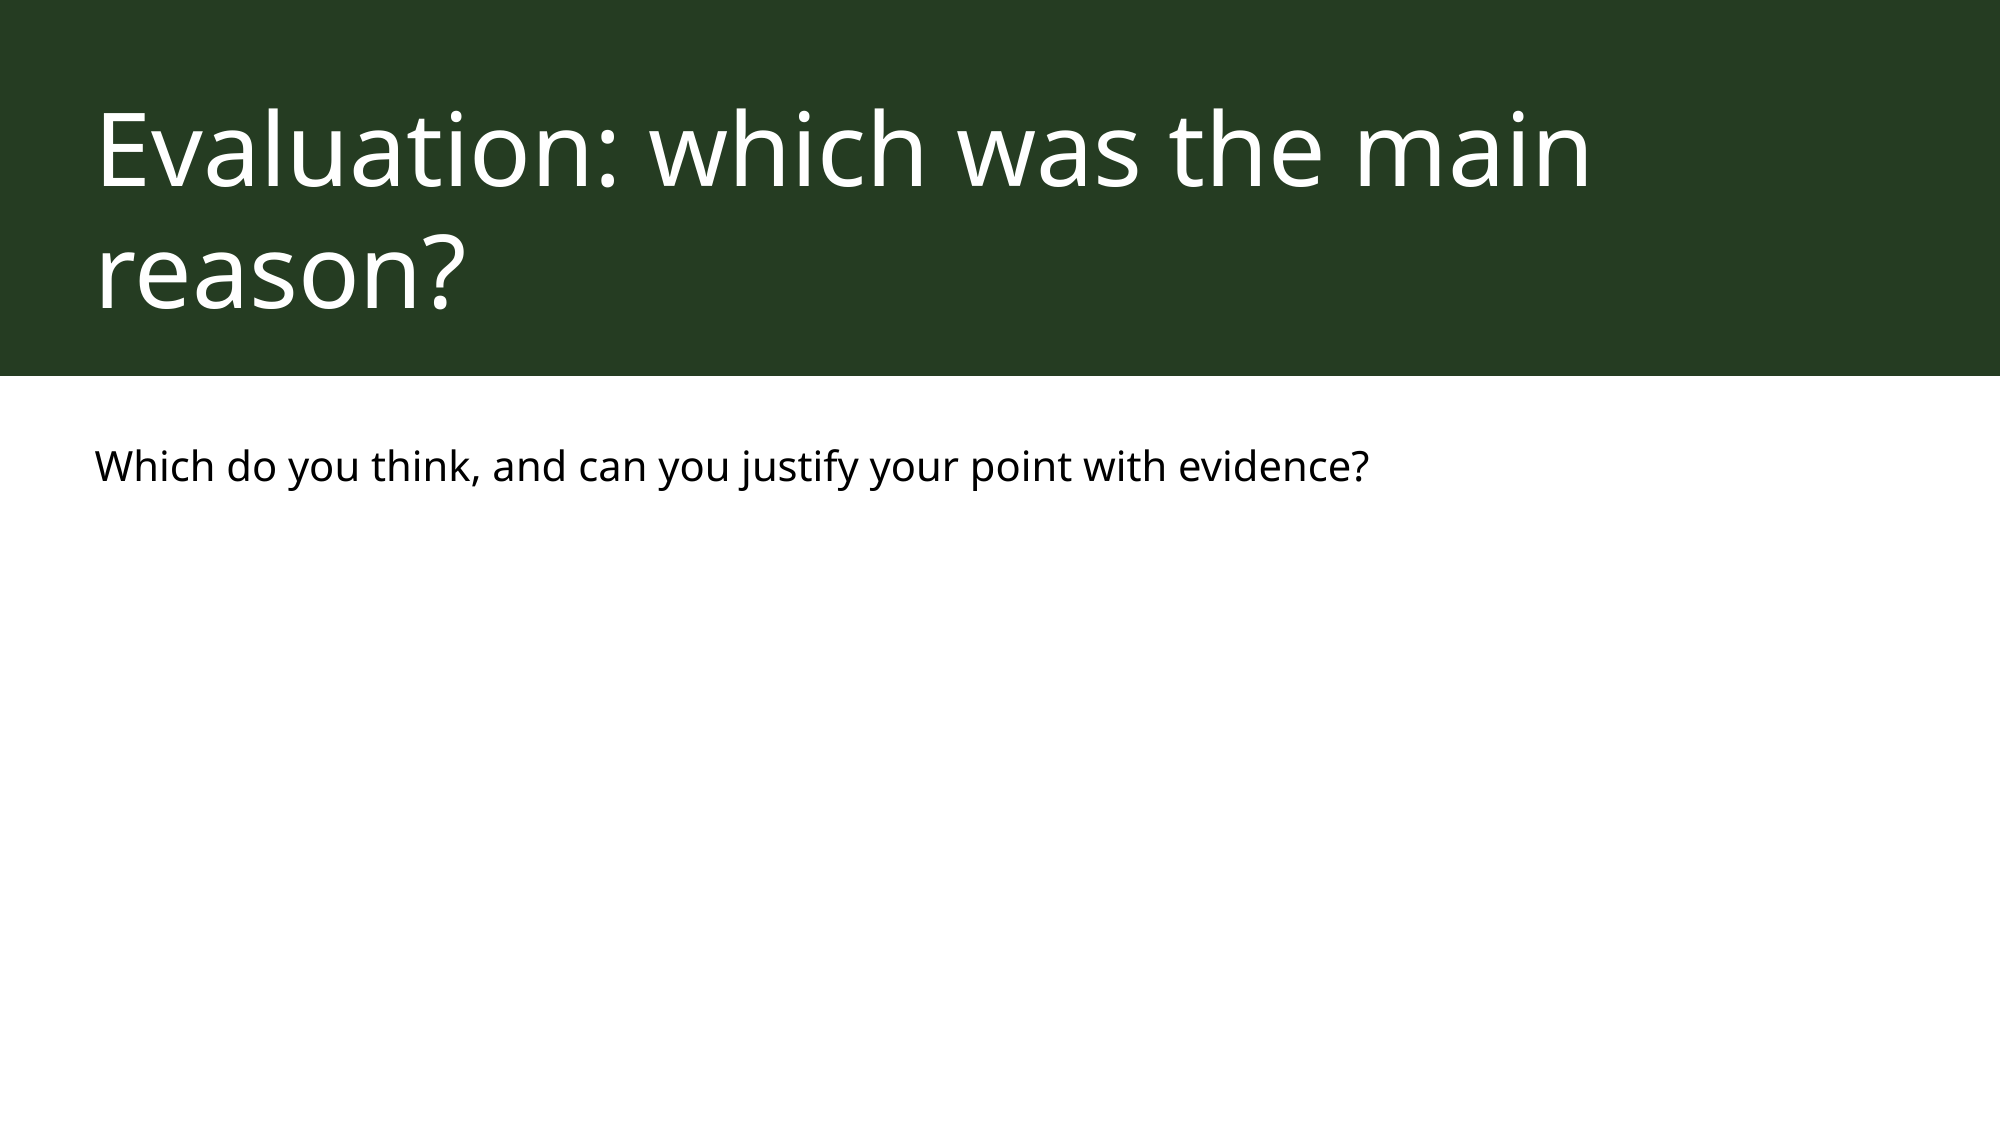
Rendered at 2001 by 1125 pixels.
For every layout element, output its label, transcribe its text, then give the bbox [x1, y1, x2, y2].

list Which do you think, and can you justify your point with evidence? [79, 422, 1863, 1014]
title Evaluation: which was the main reason? [79, 59, 1863, 337]
